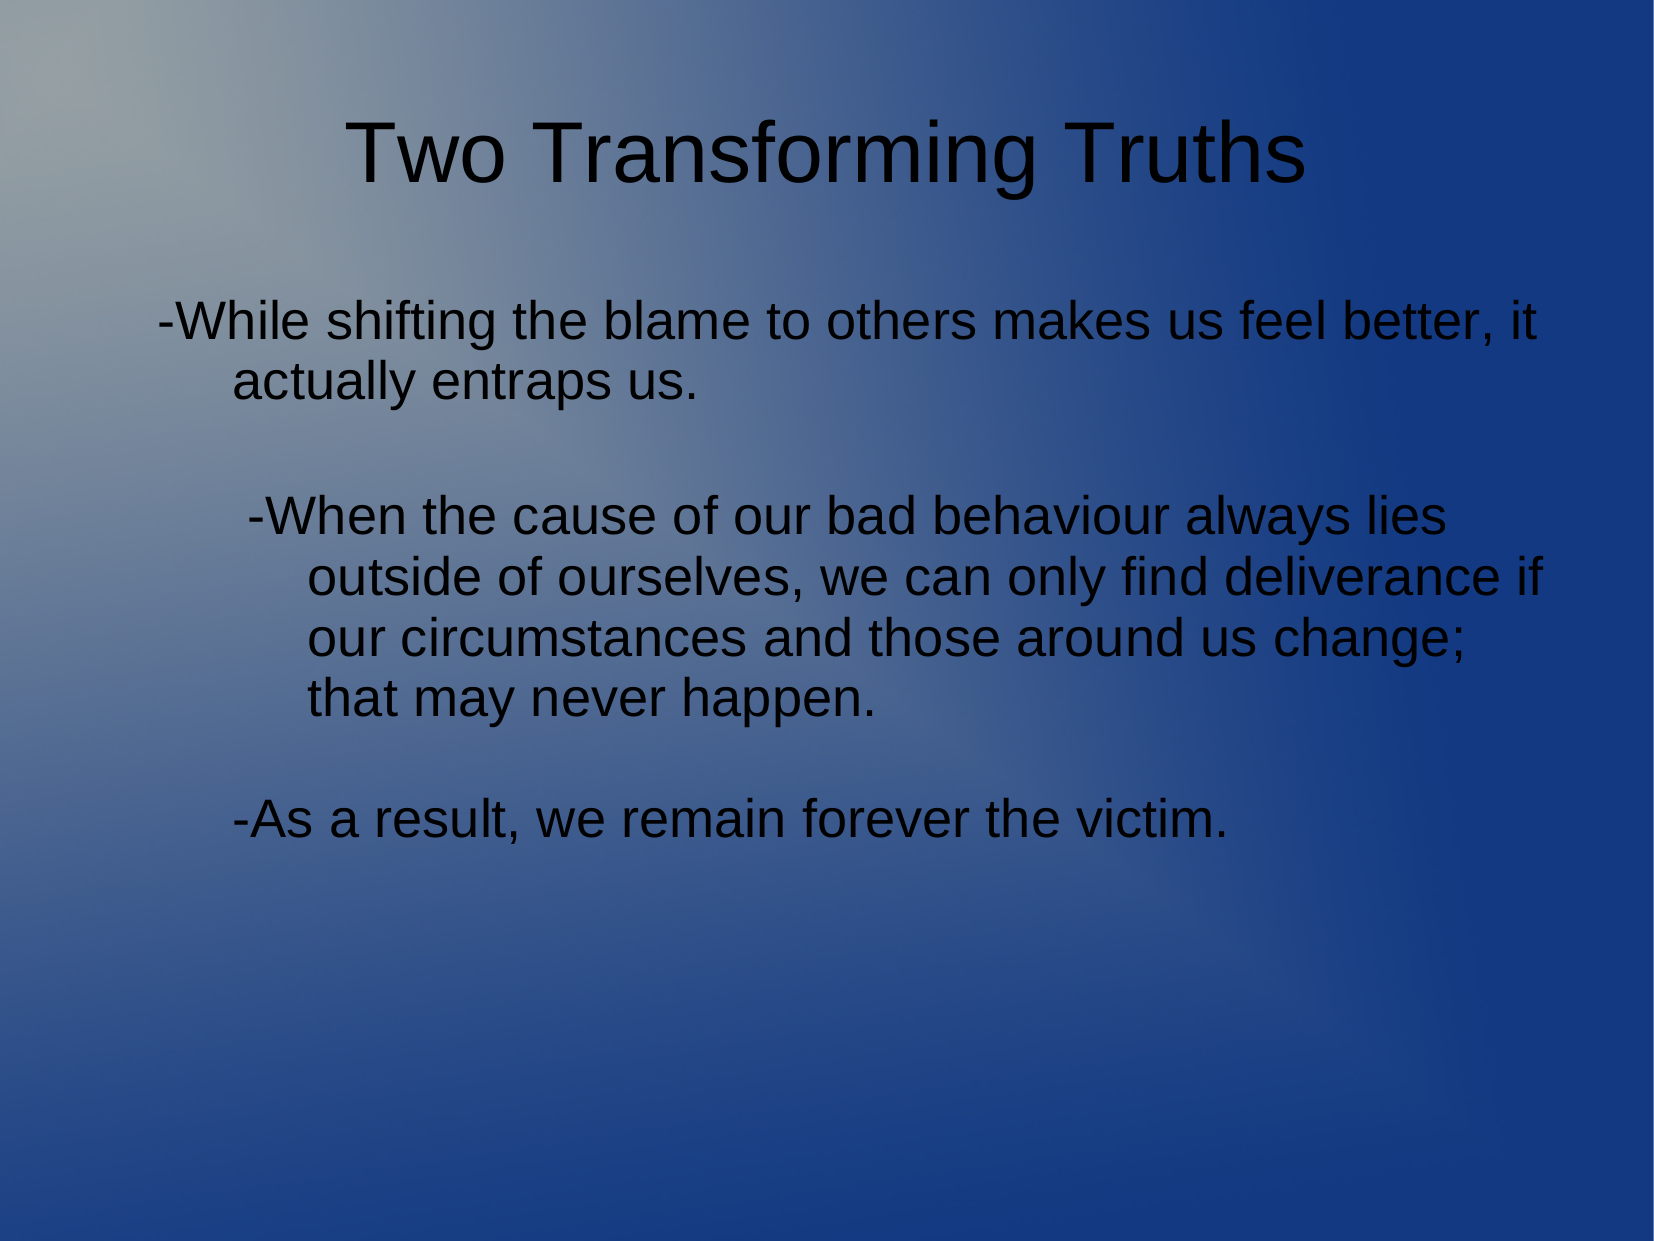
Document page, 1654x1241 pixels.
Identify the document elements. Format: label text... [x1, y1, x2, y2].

picture [0, 0, 1654, 1241]
title Two Transforming Truths [82, 49, 1571, 257]
subtitle -While shifting the blame to others makes us feel better, it actually entraps us. -When the cause of our bad behaviour always lies outside of ourselves, we can only find deliverance if our circumstances and those around us change; that may never happen. -As a result, we remain forever the victim. [82, 290, 1571, 1109]
